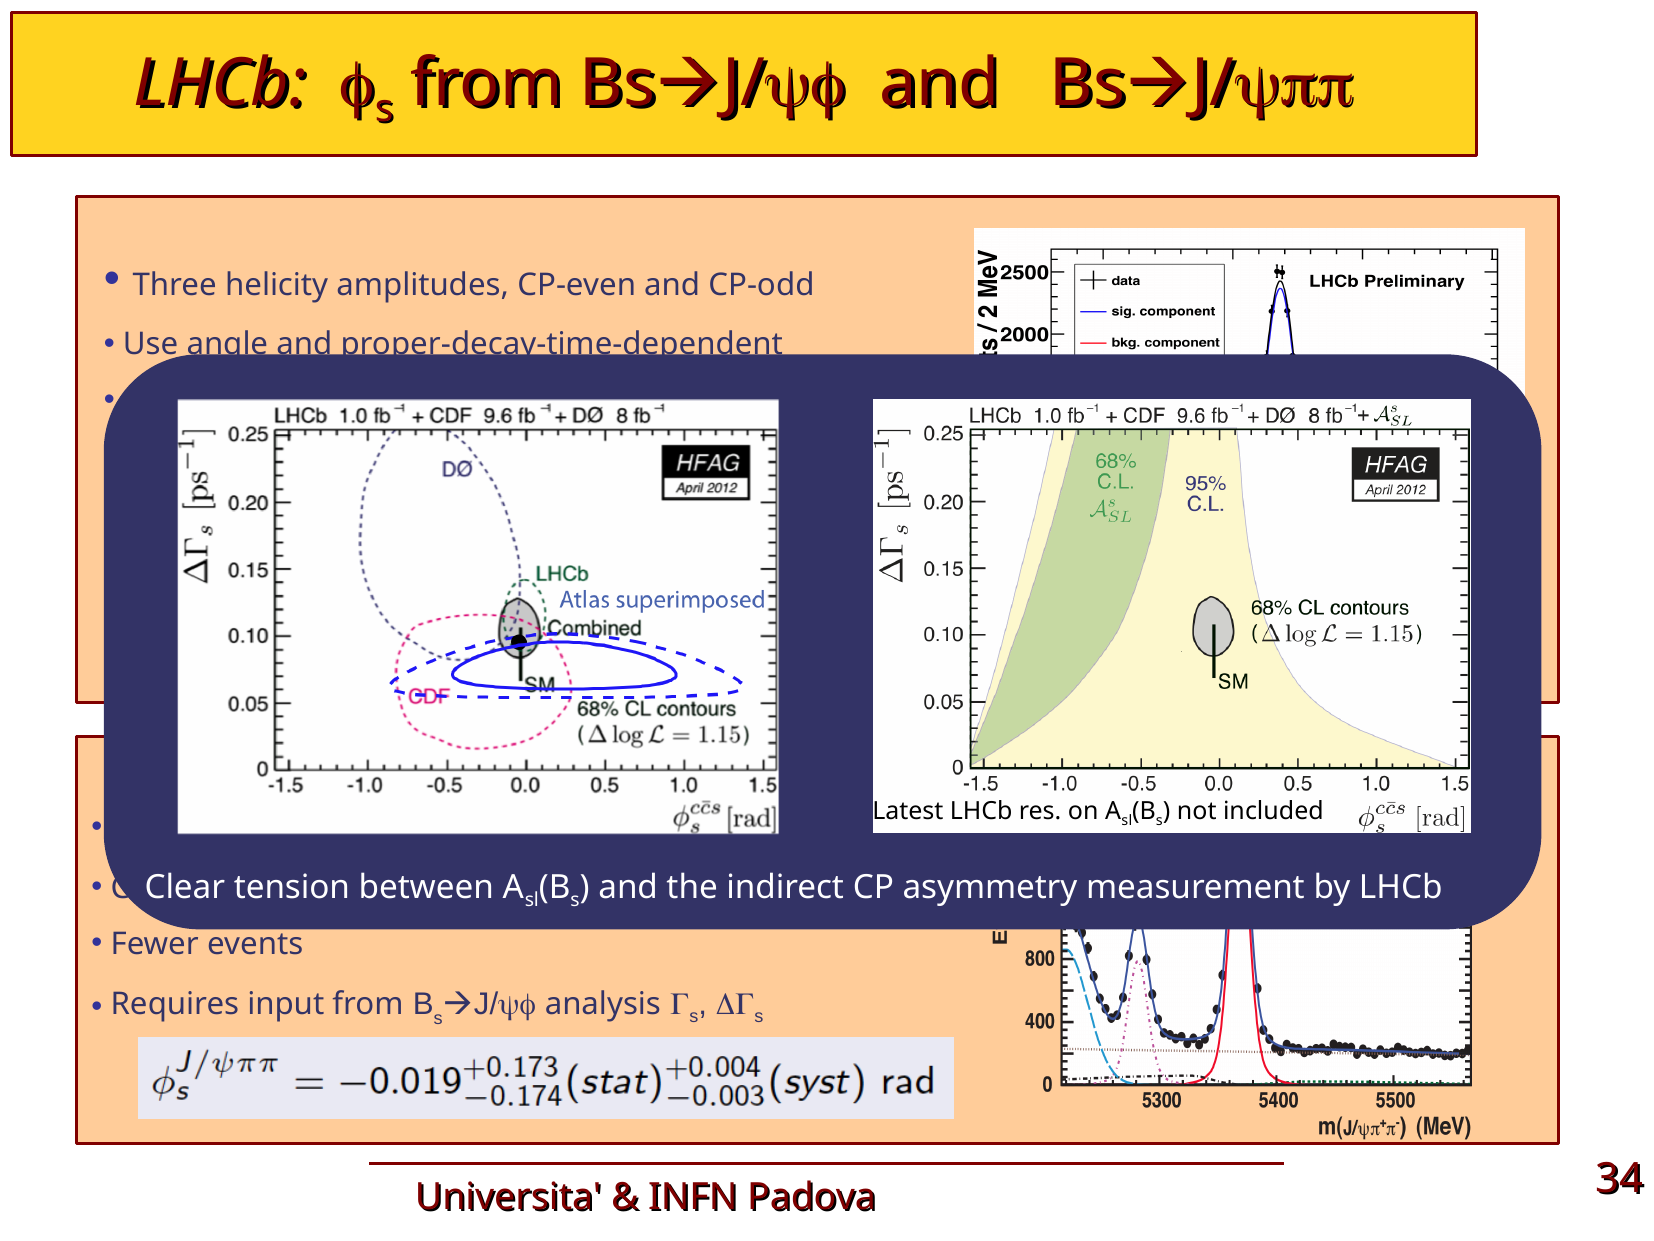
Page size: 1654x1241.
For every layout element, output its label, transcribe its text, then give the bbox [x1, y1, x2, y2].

picture [157, 375, 825, 842]
picture [138, 1037, 954, 1119]
text_box [76, 196, 1559, 1144]
text_box Clear tension between Asl(Bs) and the indirect CP asymmetry measurement by LHCb [129, 857, 1548, 918]
text_box Three helicity amplitudes, CP-even and CP-odd Use angle and proper-decay-time-dependent 21k very clean signal events in 1.0 fb-1 Proper time resolution 50 fs [89, 214, 950, 482]
picture [873, 399, 1471, 833]
text_box LHCb also uses BsJ/ pp CP eingestate; simpler analysis Fewer events Requires input from BsJ/ analysis s, s [76, 773, 966, 1037]
picture [990, 926, 1472, 1146]
title LHCb: s from BsJ/and BsJ/ [11, 12, 1477, 156]
text_box Latest LHCb res. on Asl(Bs) not included [857, 786, 1421, 837]
